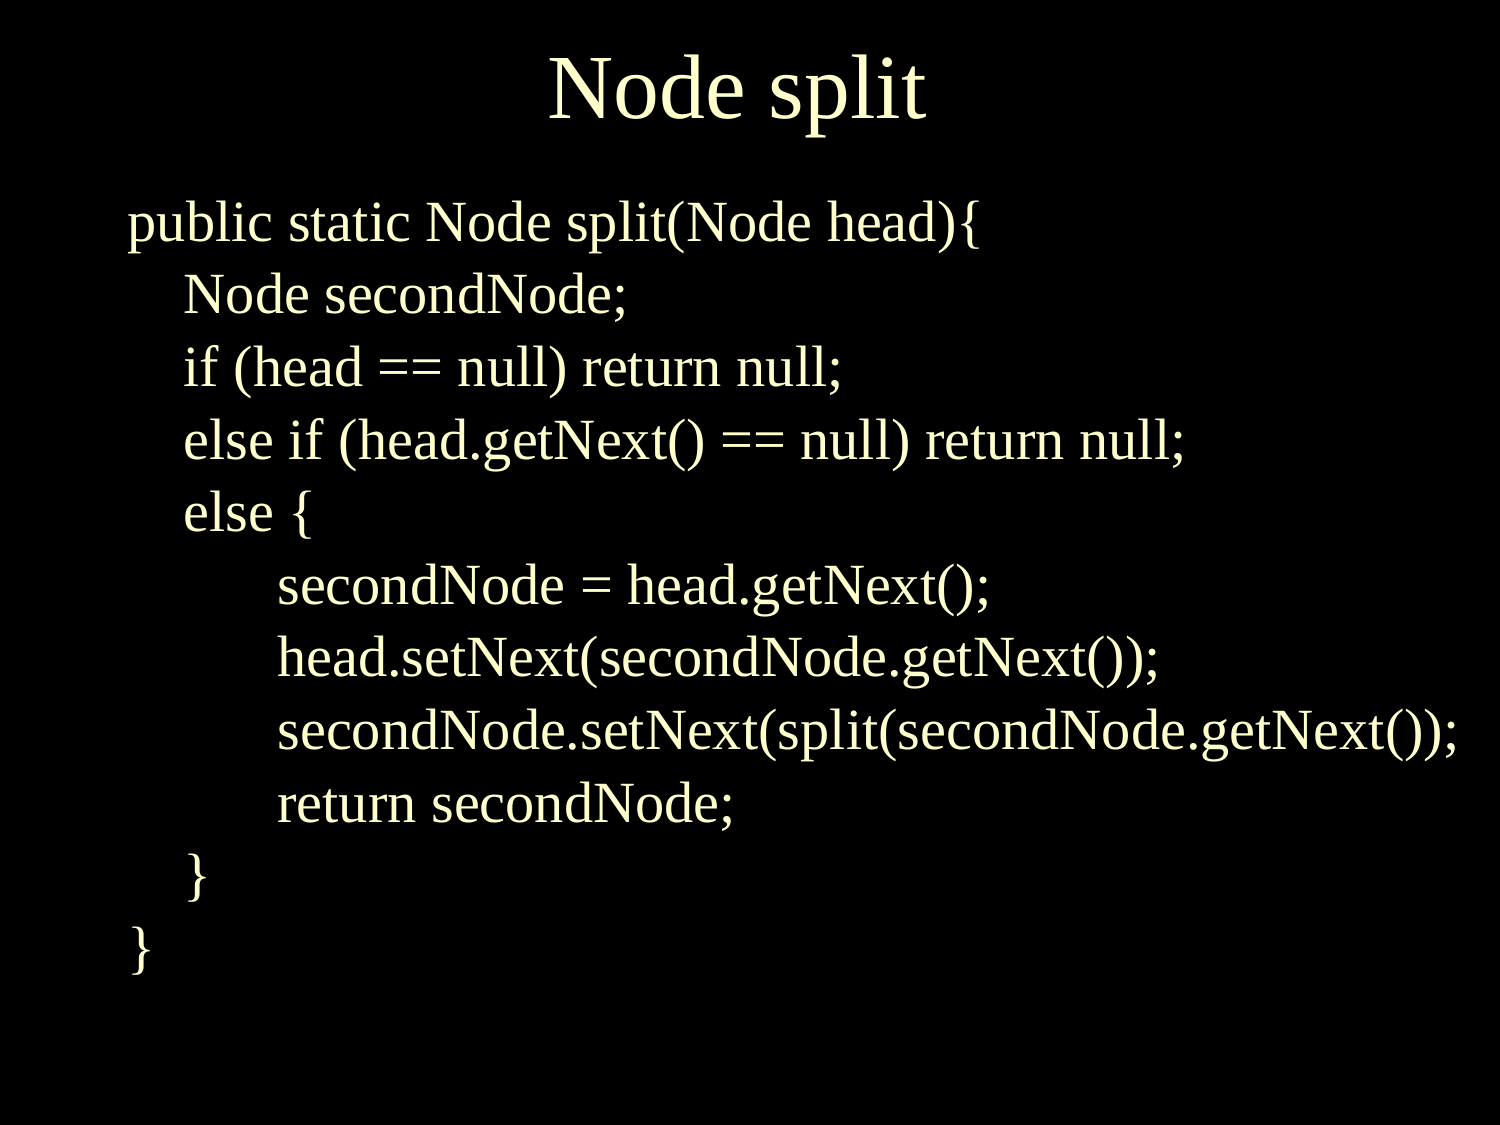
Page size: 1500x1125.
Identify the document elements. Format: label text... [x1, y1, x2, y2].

title Node split [8, 29, 1467, 146]
list public static Node split(Node head){ Node secondNode; if (head == null) return null; else if (head.getNext() == null) return null; else { secondNode = head.getNext(); head.setNext(secondNode.getNext()); secondNode.setNext(split(secondNode.getNext()); return secondNode; } } [112, 187, 1482, 1026]
